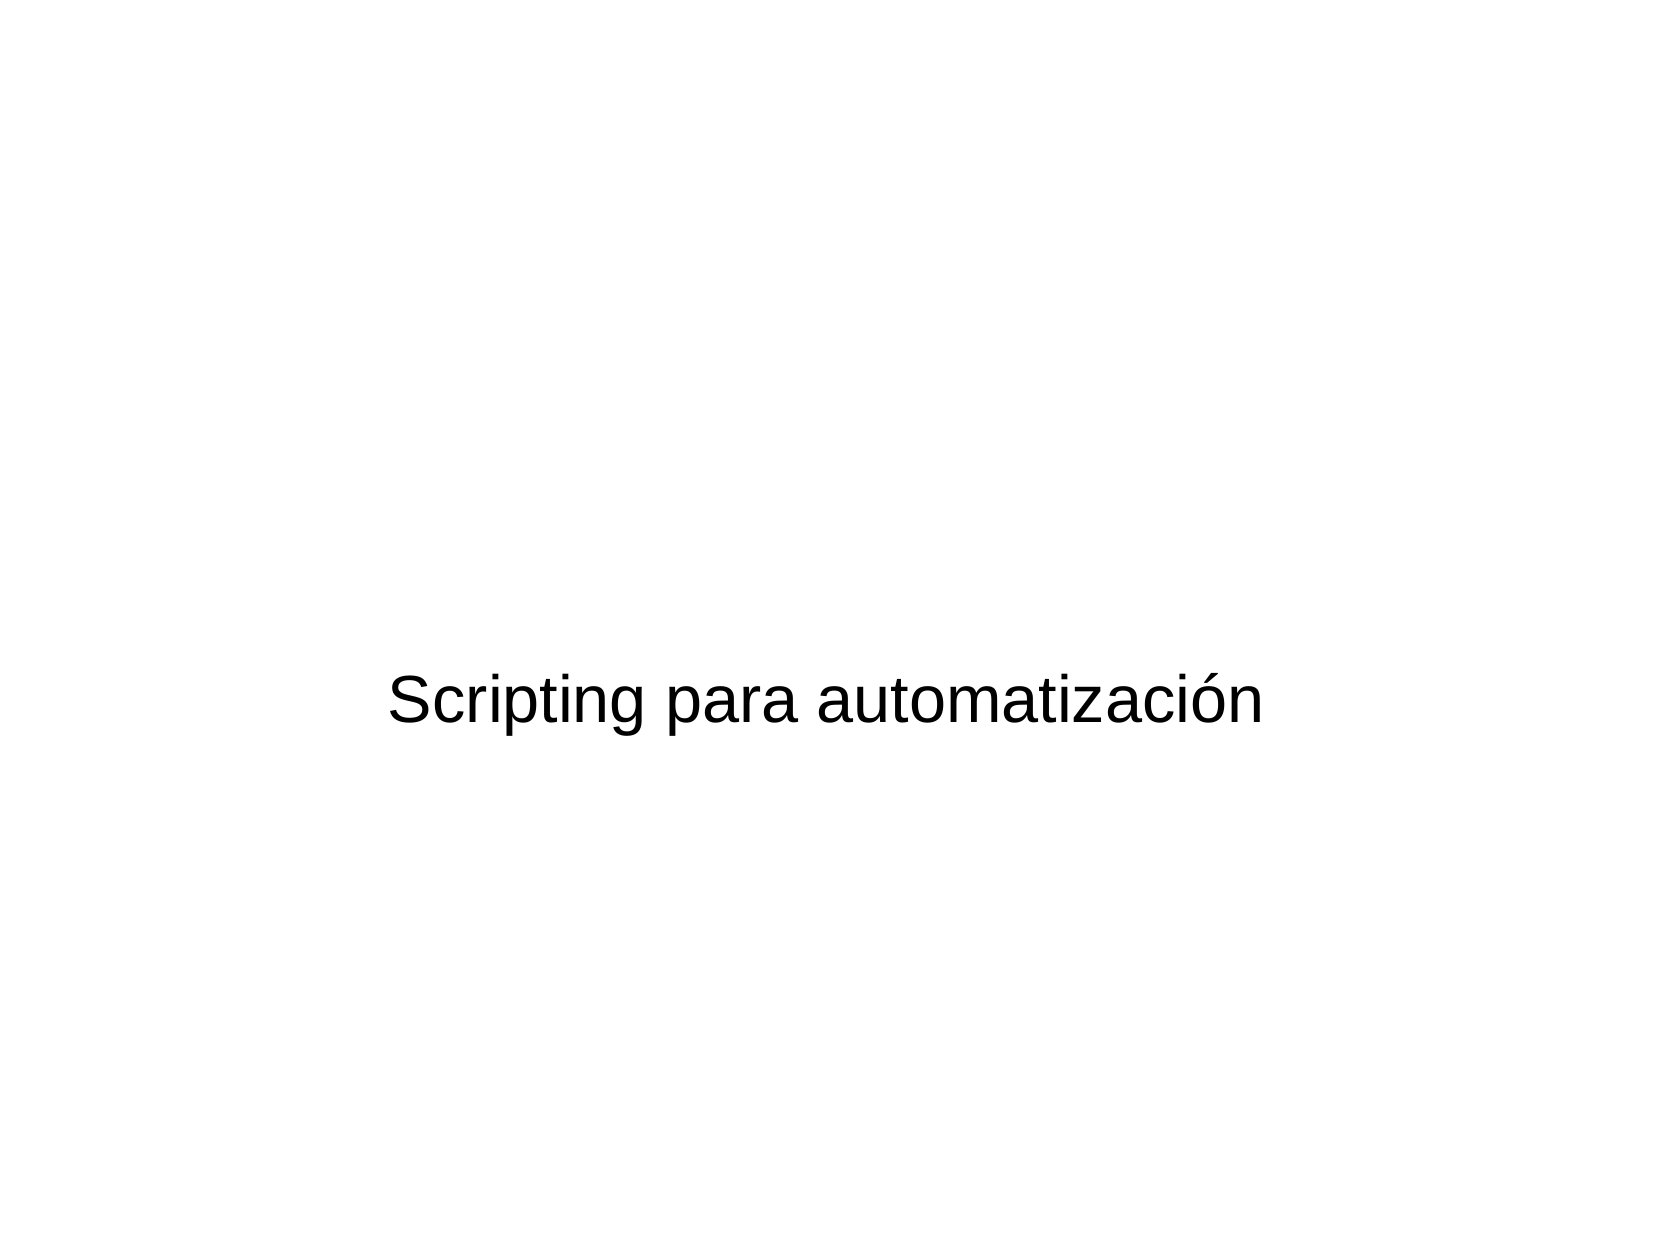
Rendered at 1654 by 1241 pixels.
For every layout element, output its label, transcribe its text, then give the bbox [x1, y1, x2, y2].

subtitle Scripting para automatización [82, 290, 1571, 1109]
